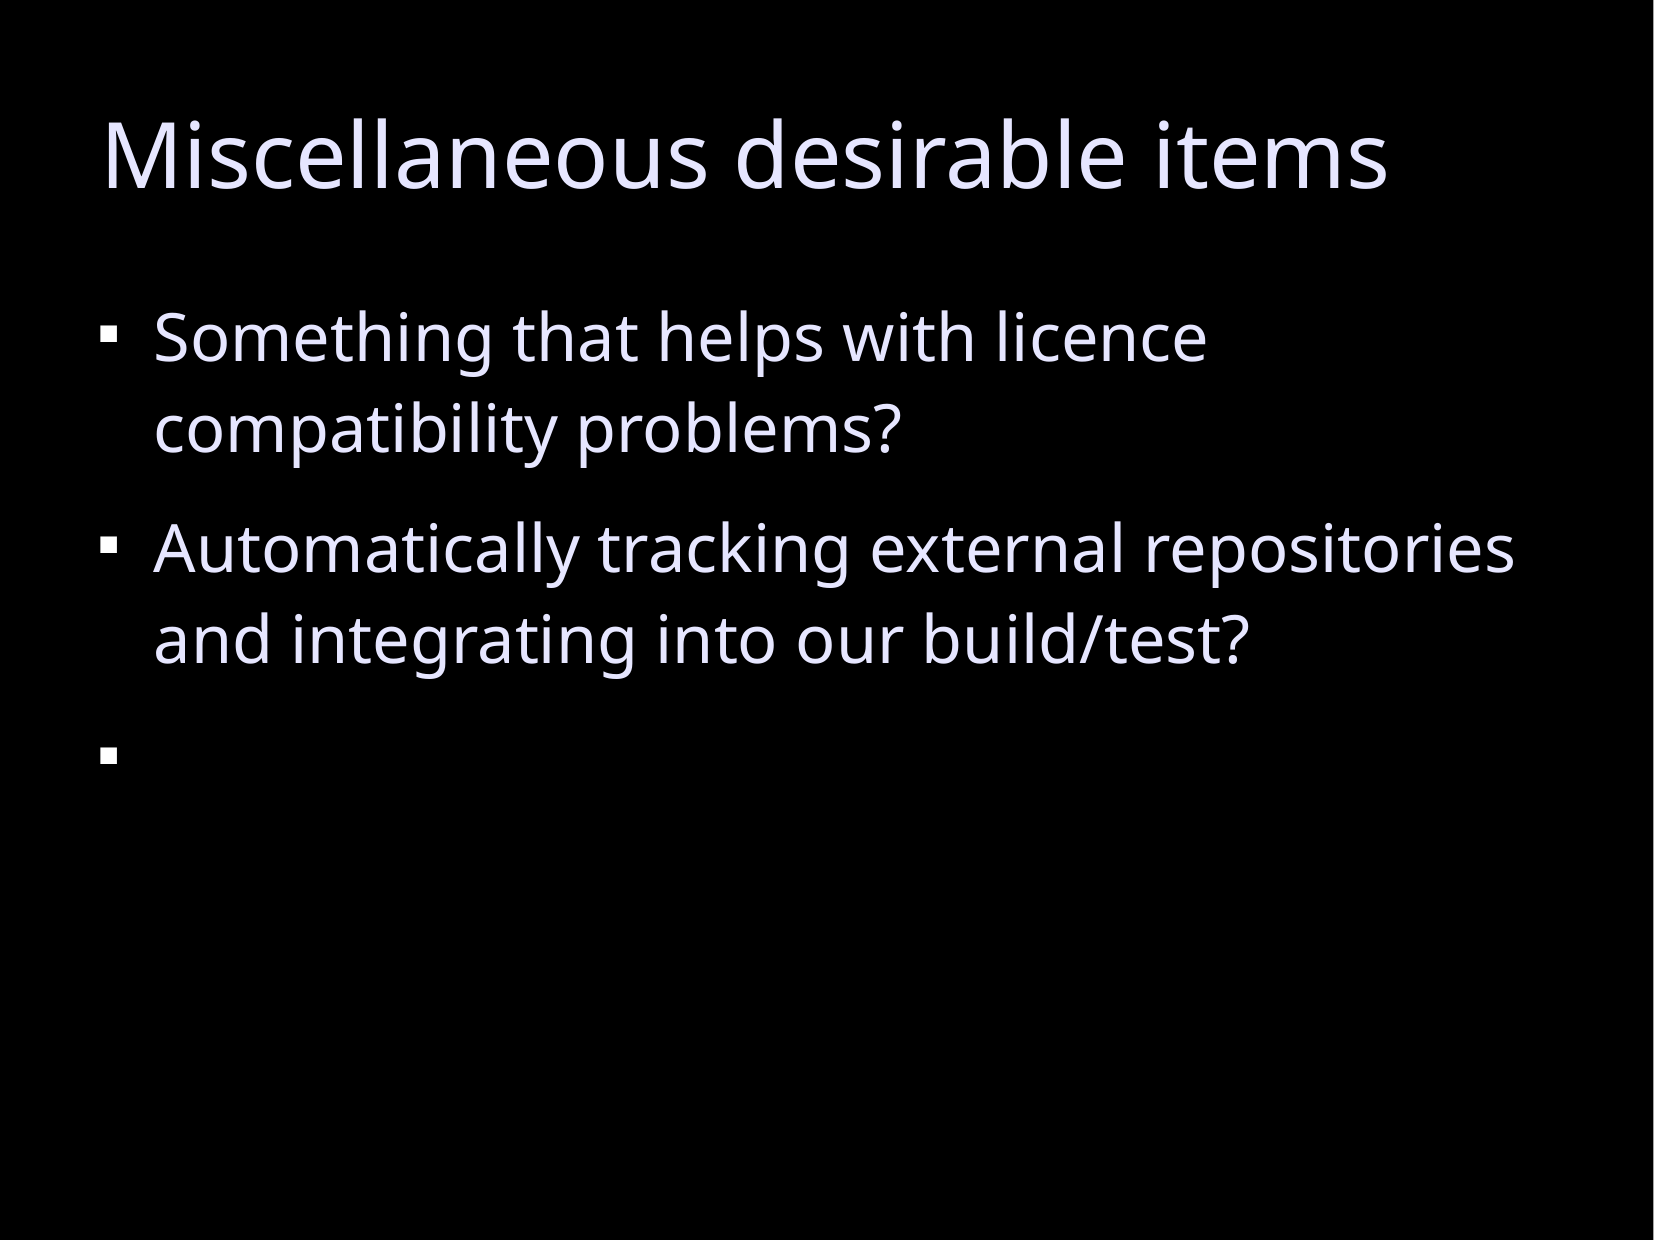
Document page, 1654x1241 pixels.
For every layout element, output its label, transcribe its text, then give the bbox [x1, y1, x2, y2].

list Something that helps with licence compatibility problems? Automatically tracking external repositories and integrating into our build/test? [82, 290, 1571, 1109]
title Miscellaneous desirable items [82, 56, 1571, 250]
